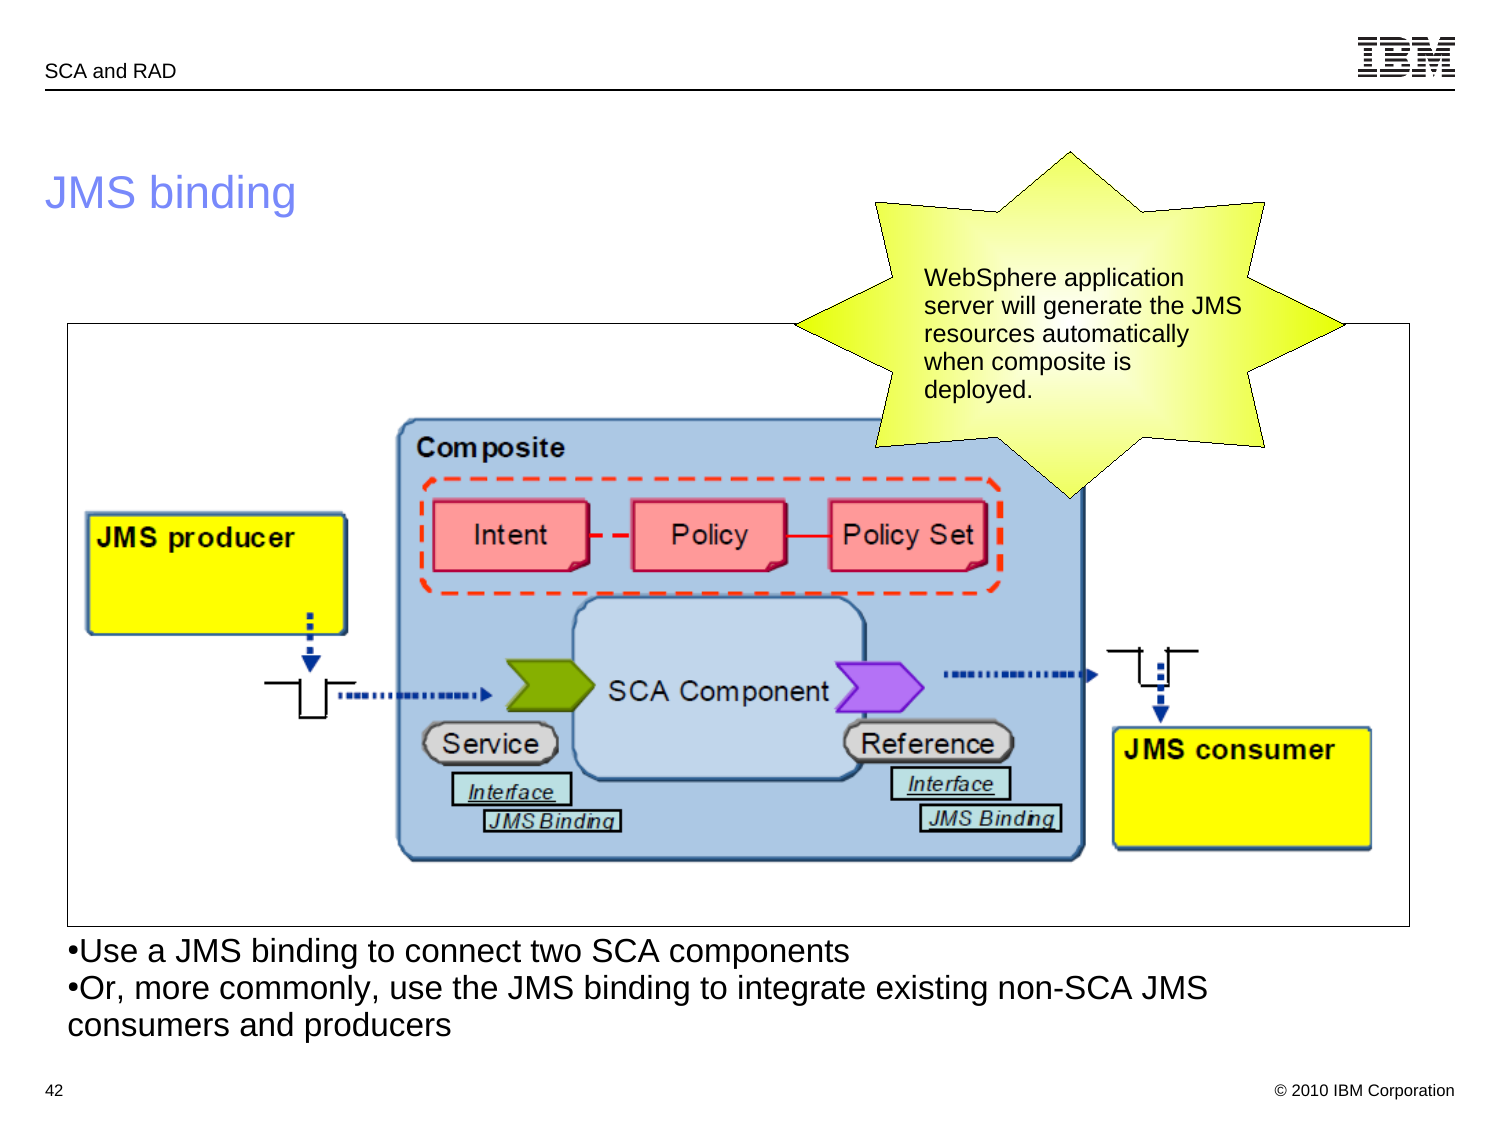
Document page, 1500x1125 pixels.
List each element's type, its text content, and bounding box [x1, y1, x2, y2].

text_box [794, 301, 1265, 499]
text_box [1259, 301, 1346, 367]
text_box Use a JMS binding to connect two SCA components Or, more commonly, use the JMS binding to integrate existing non-SCA JMS consumers and producers [52, 925, 1397, 1069]
picture [1358, 37, 1455, 77]
title JMS binding [29, 89, 1455, 301]
text_box WebSphere application server will generate the JMS resources automatically when composite is deployed. [909, 256, 1259, 401]
picture [67, 323, 1410, 927]
